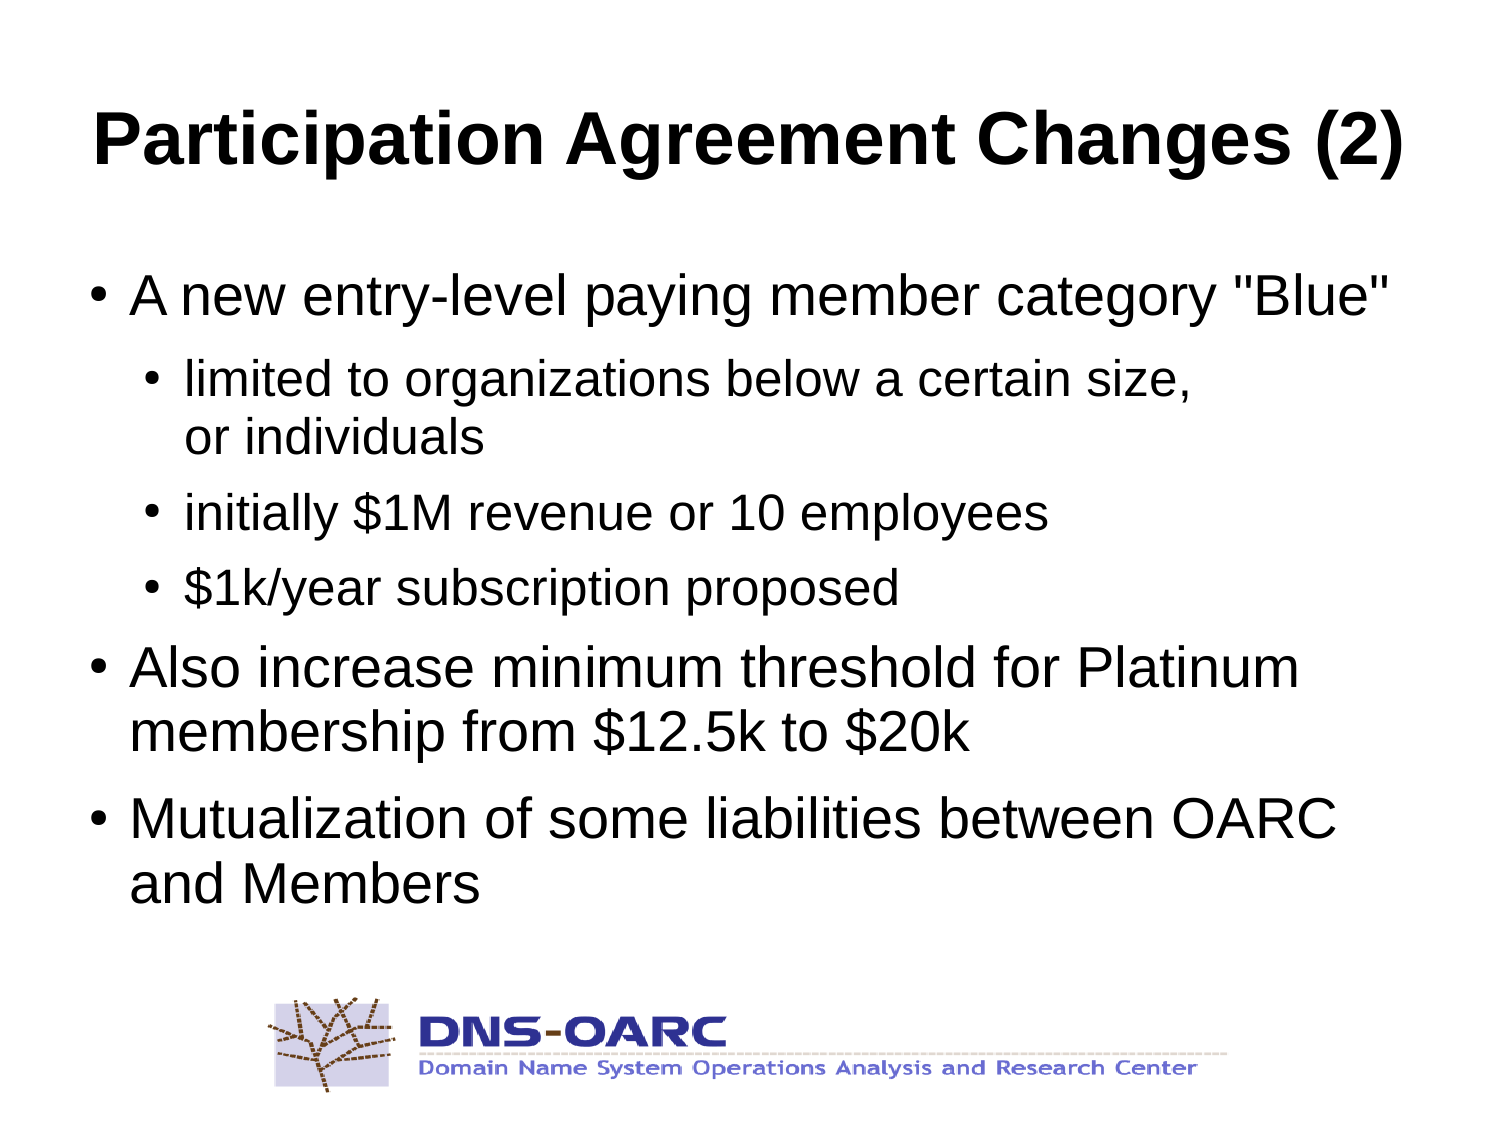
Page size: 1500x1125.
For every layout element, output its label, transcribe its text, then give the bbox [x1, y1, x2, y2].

title Participation Agreement Changes (2) [75, 44, 1425, 233]
list A new entry-level paying member category "Blue" limited to organizations below a certain size, or individuals initially $1M revenue or 10 employees $1k/year subscription proposed Also increase minimum threshold for Platinum membership from $12.5k to $20k Mutualization of some liabilities between OARC and Members [75, 263, 1425, 916]
picture [214, 991, 1259, 1099]
